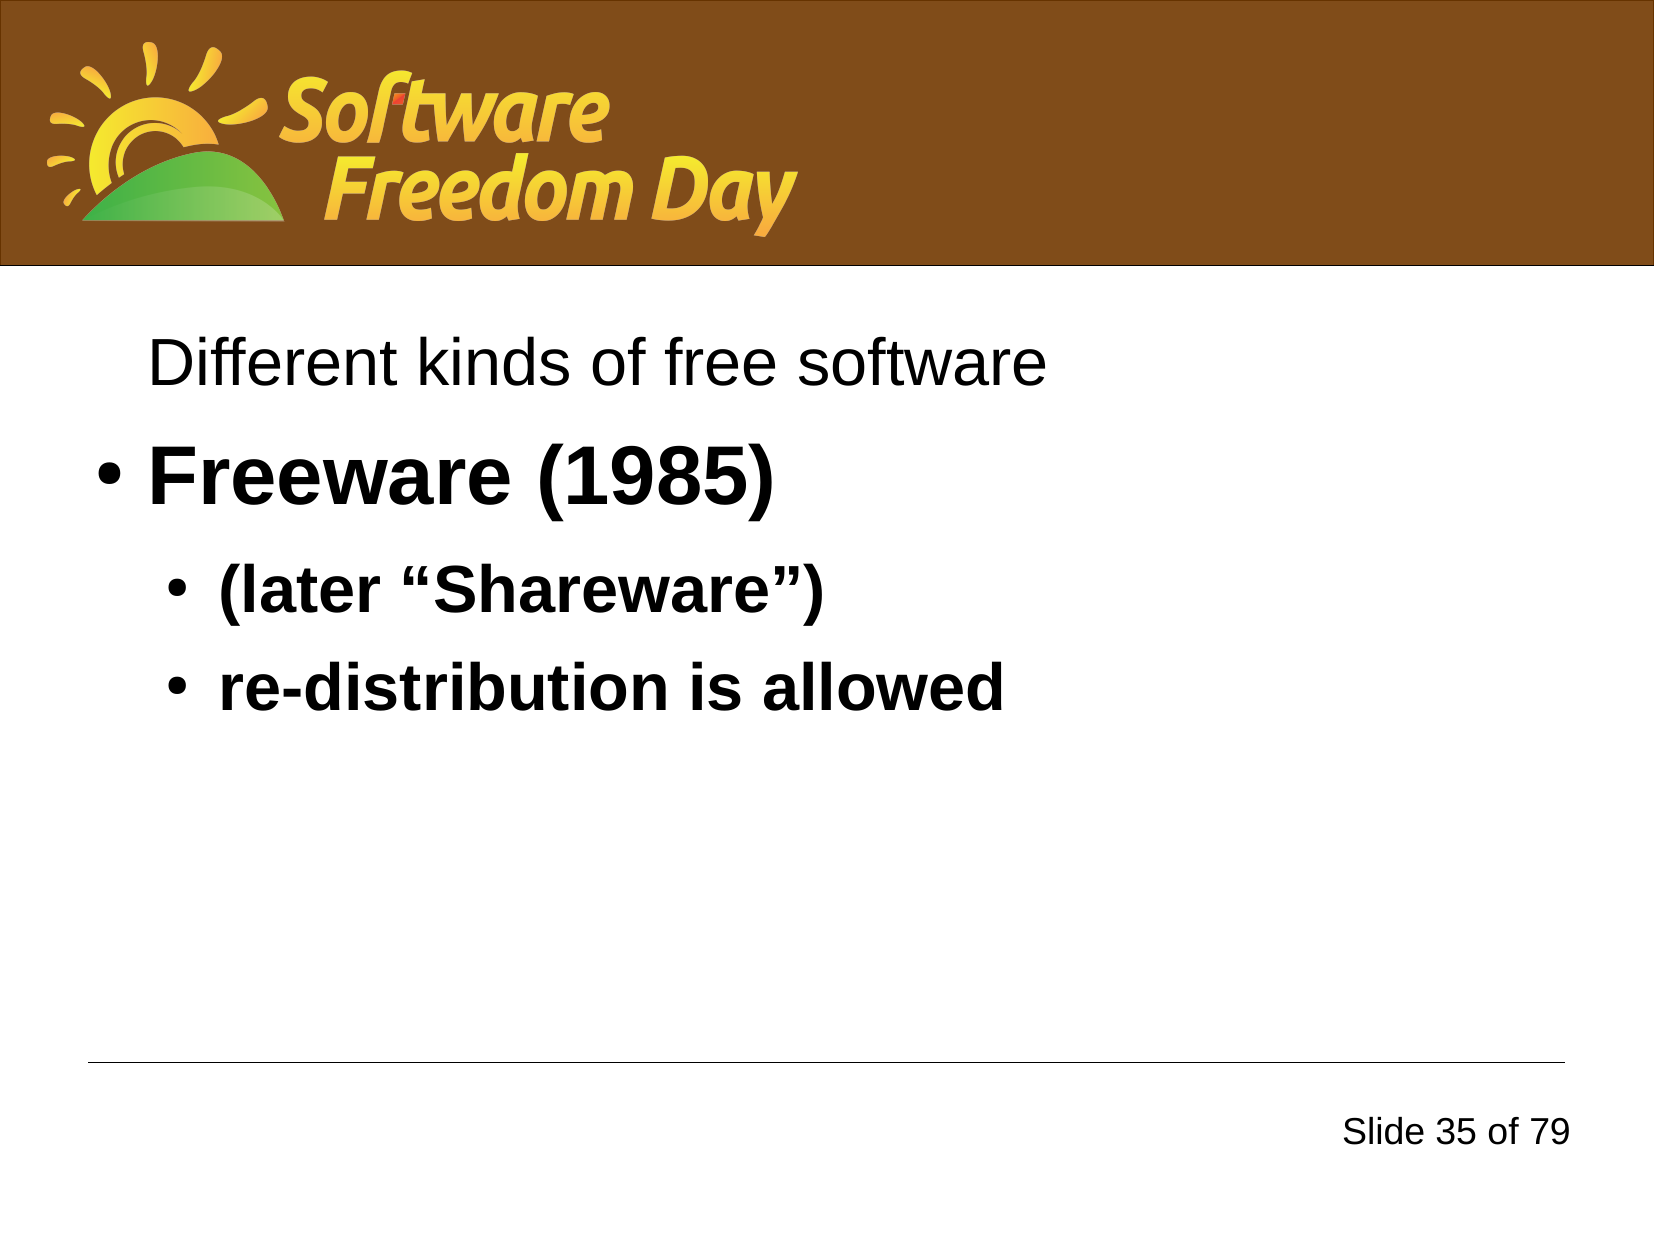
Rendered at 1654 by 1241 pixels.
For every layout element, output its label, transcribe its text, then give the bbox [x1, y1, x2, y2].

picture [47, 42, 798, 237]
list Different kinds of free software Freeware (1985) (later “Shareware”) re-distribution is allowed [76, 324, 1565, 1045]
